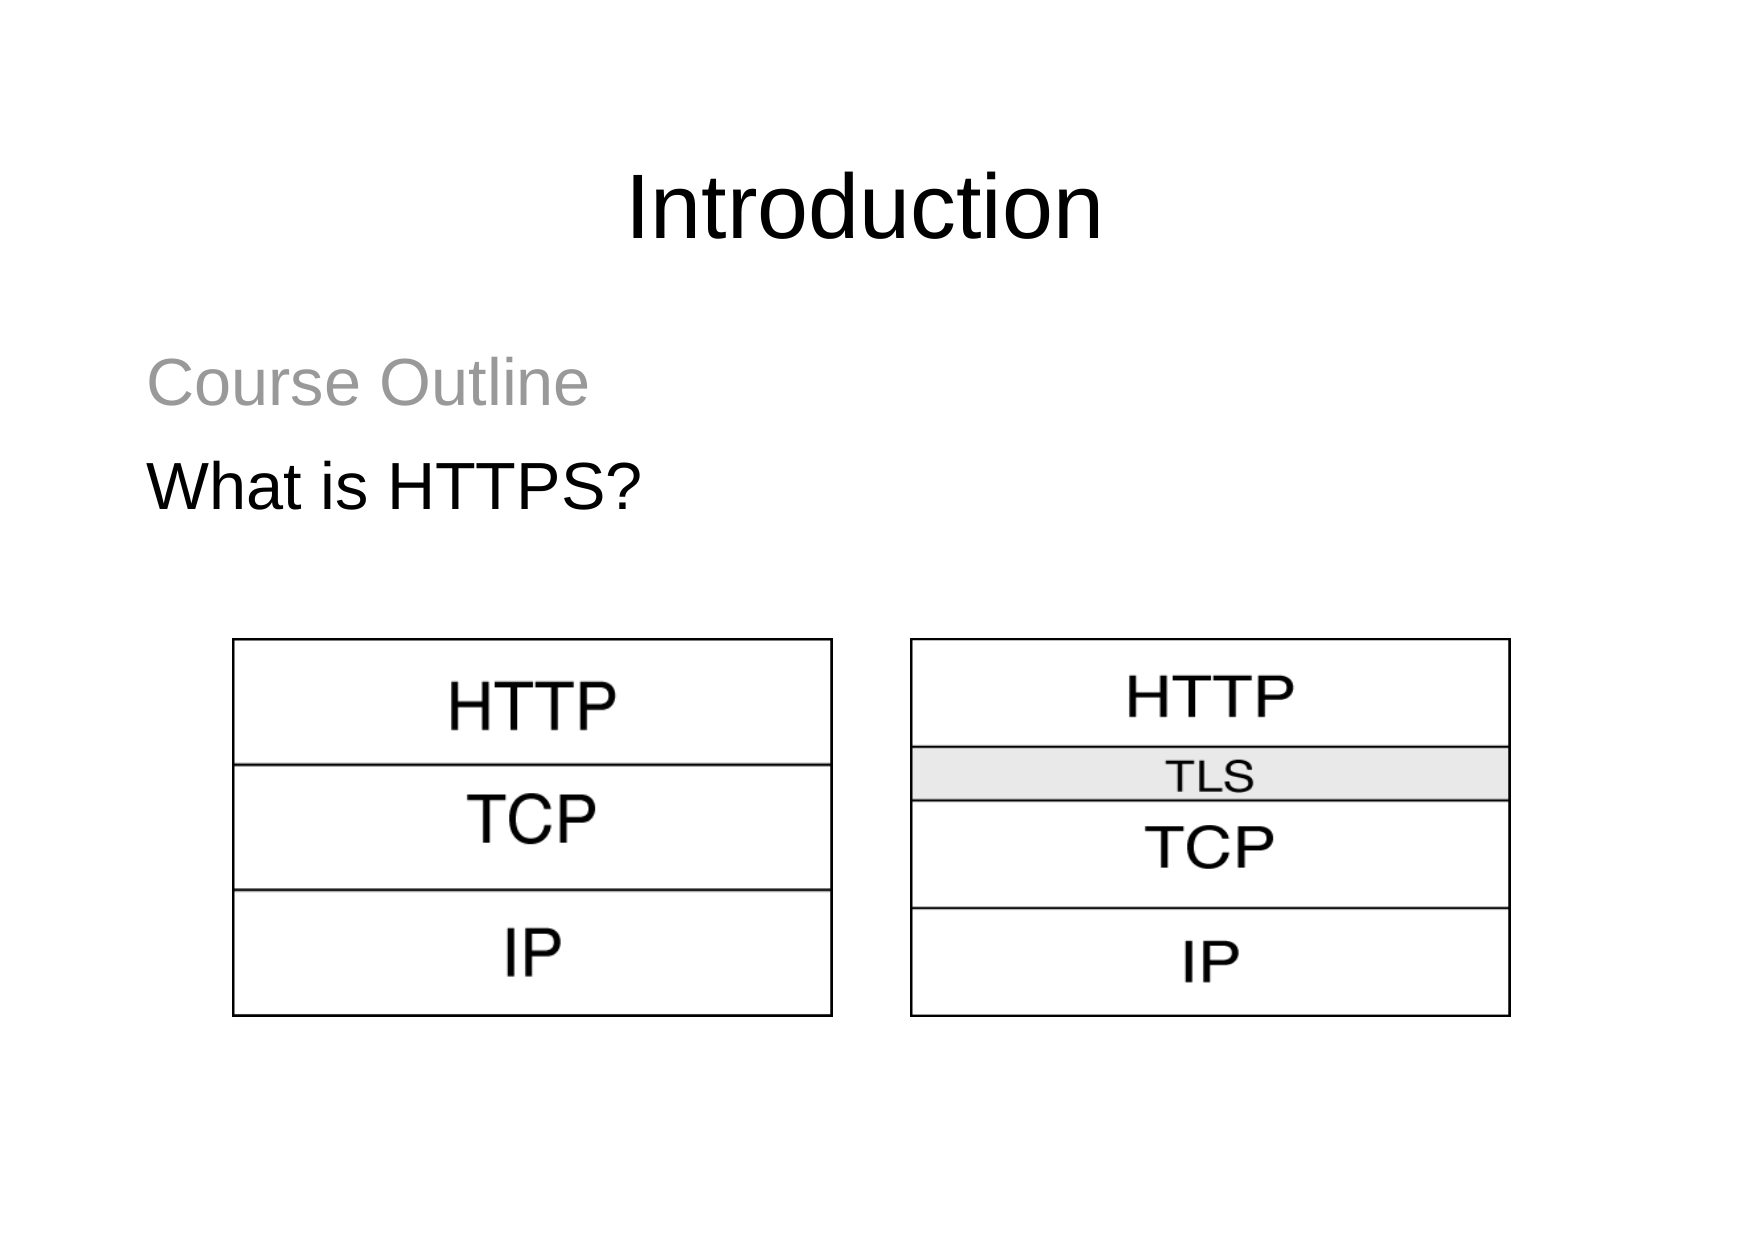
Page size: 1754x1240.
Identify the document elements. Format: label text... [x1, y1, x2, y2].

picture [232, 638, 833, 1017]
picture [910, 638, 1511, 1017]
title Introduction [128, 102, 1627, 310]
list Course Outline What is HTTPS? [128, 344, 1627, 1126]
